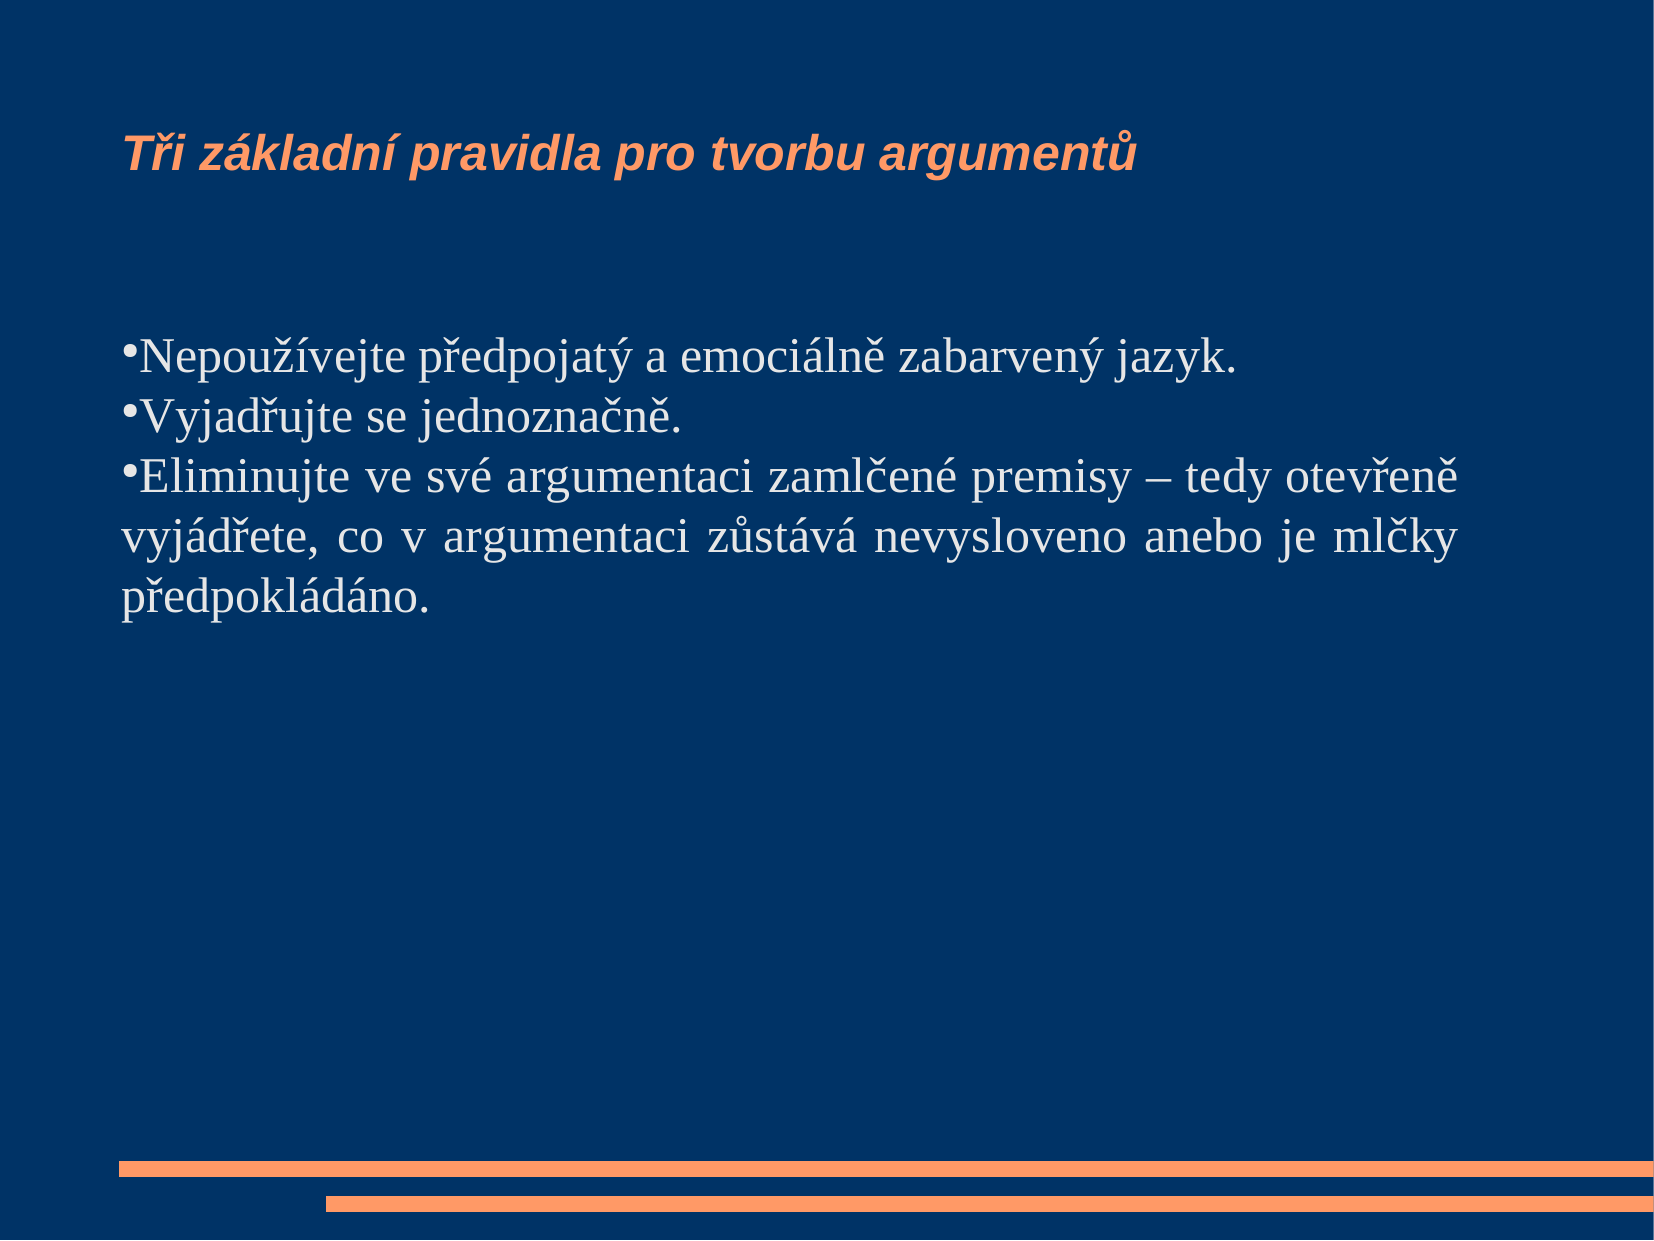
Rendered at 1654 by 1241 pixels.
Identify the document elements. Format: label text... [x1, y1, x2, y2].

list Nepoužívejte předpojatý a emociálně zabarvený jazyk. Vyjadřujte se jednoznačně. Eliminujte ve své argumentaci zamlčené premisy – tedy otevřeně vyjádřete, co v argumentaci zůstává nevysloveno anebo je mlčky předpokládáno. [121, 322, 1561, 1132]
title Tři základní pravidla pro tvorbu argumentů [121, 46, 1534, 254]
